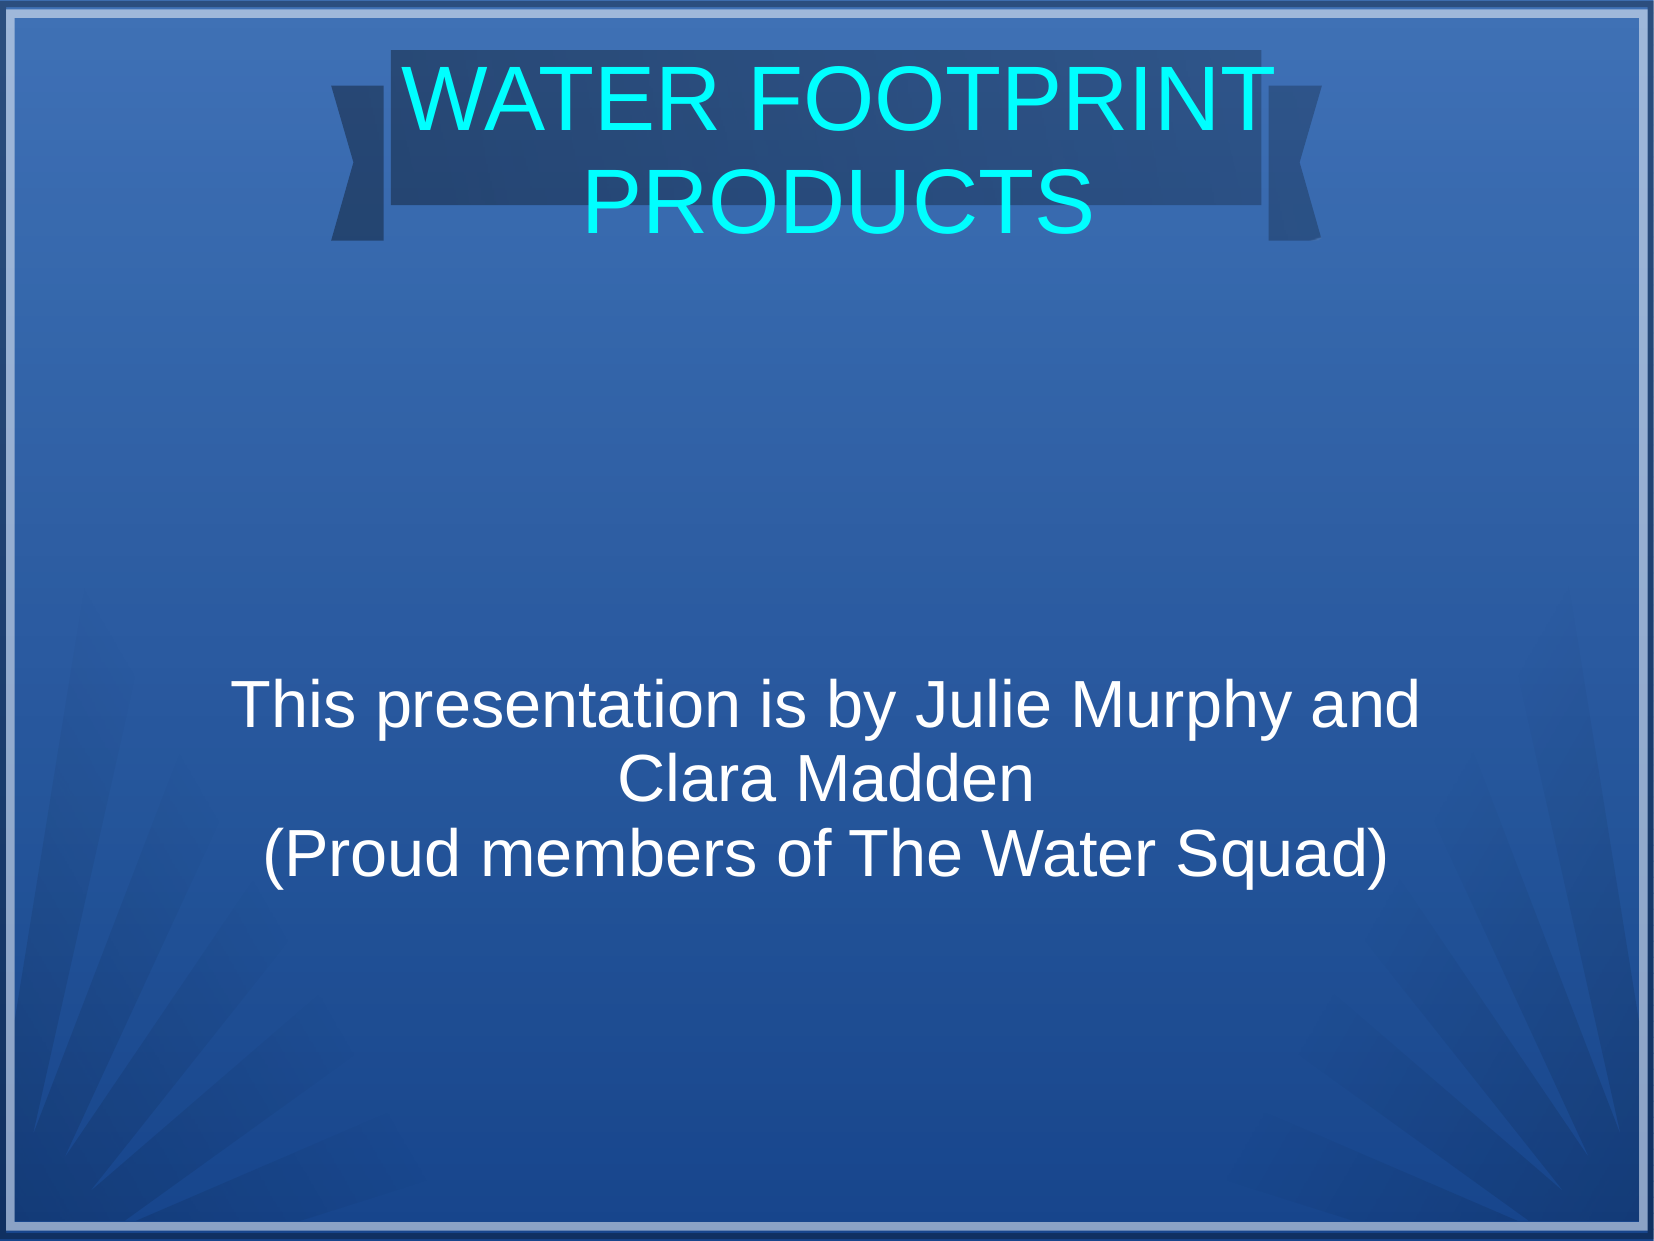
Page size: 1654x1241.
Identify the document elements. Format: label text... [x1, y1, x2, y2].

title WATER FOOTPRINT PRODUCTS [389, 47, 1288, 253]
text_box This presentation is by Julie Murphy and Clara Madden (Proud members of The Water Squad) [82, 299, 1571, 1241]
